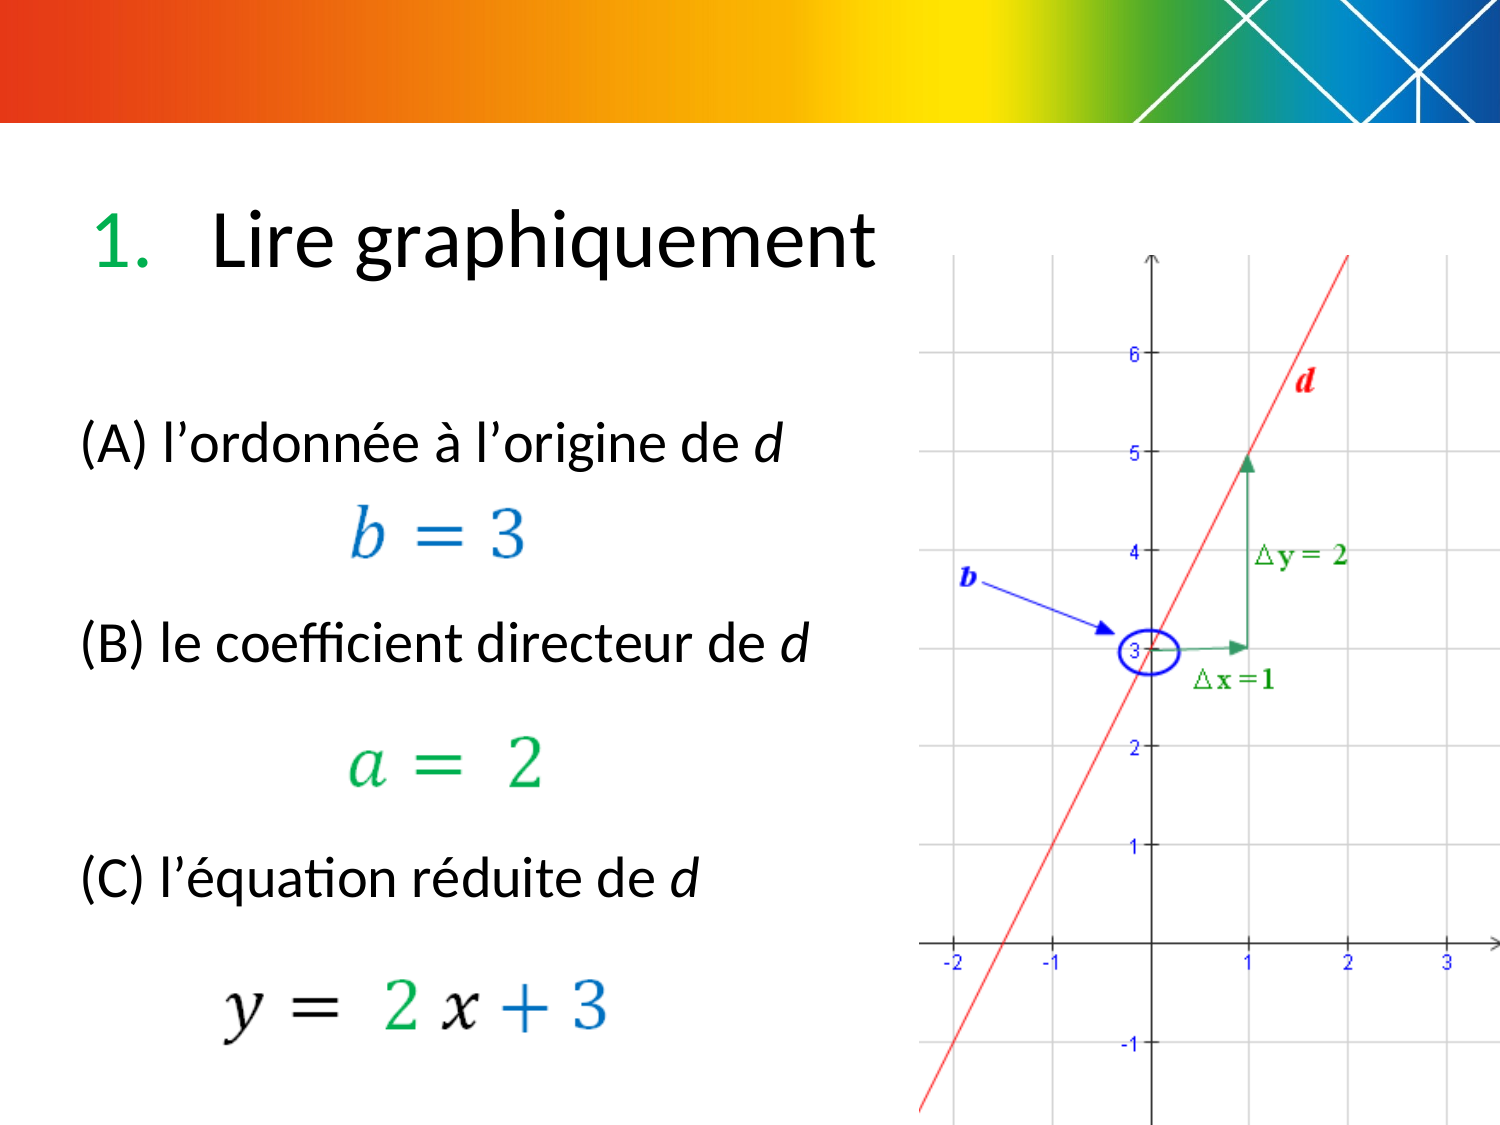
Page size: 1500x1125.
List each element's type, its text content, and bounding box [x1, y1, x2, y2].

picture [324, 727, 557, 800]
picture [206, 964, 649, 1065]
picture [919, 255, 1500, 1125]
text_box l’ordonnée à l’origine de d le coefficient directeur de d l’équation réduite de d [64, 361, 845, 1022]
text_box Lire graphiquement [74, 163, 928, 305]
picture [0, 0, 1359, 123]
picture [301, 491, 573, 588]
picture [1340, 0, 1500, 123]
